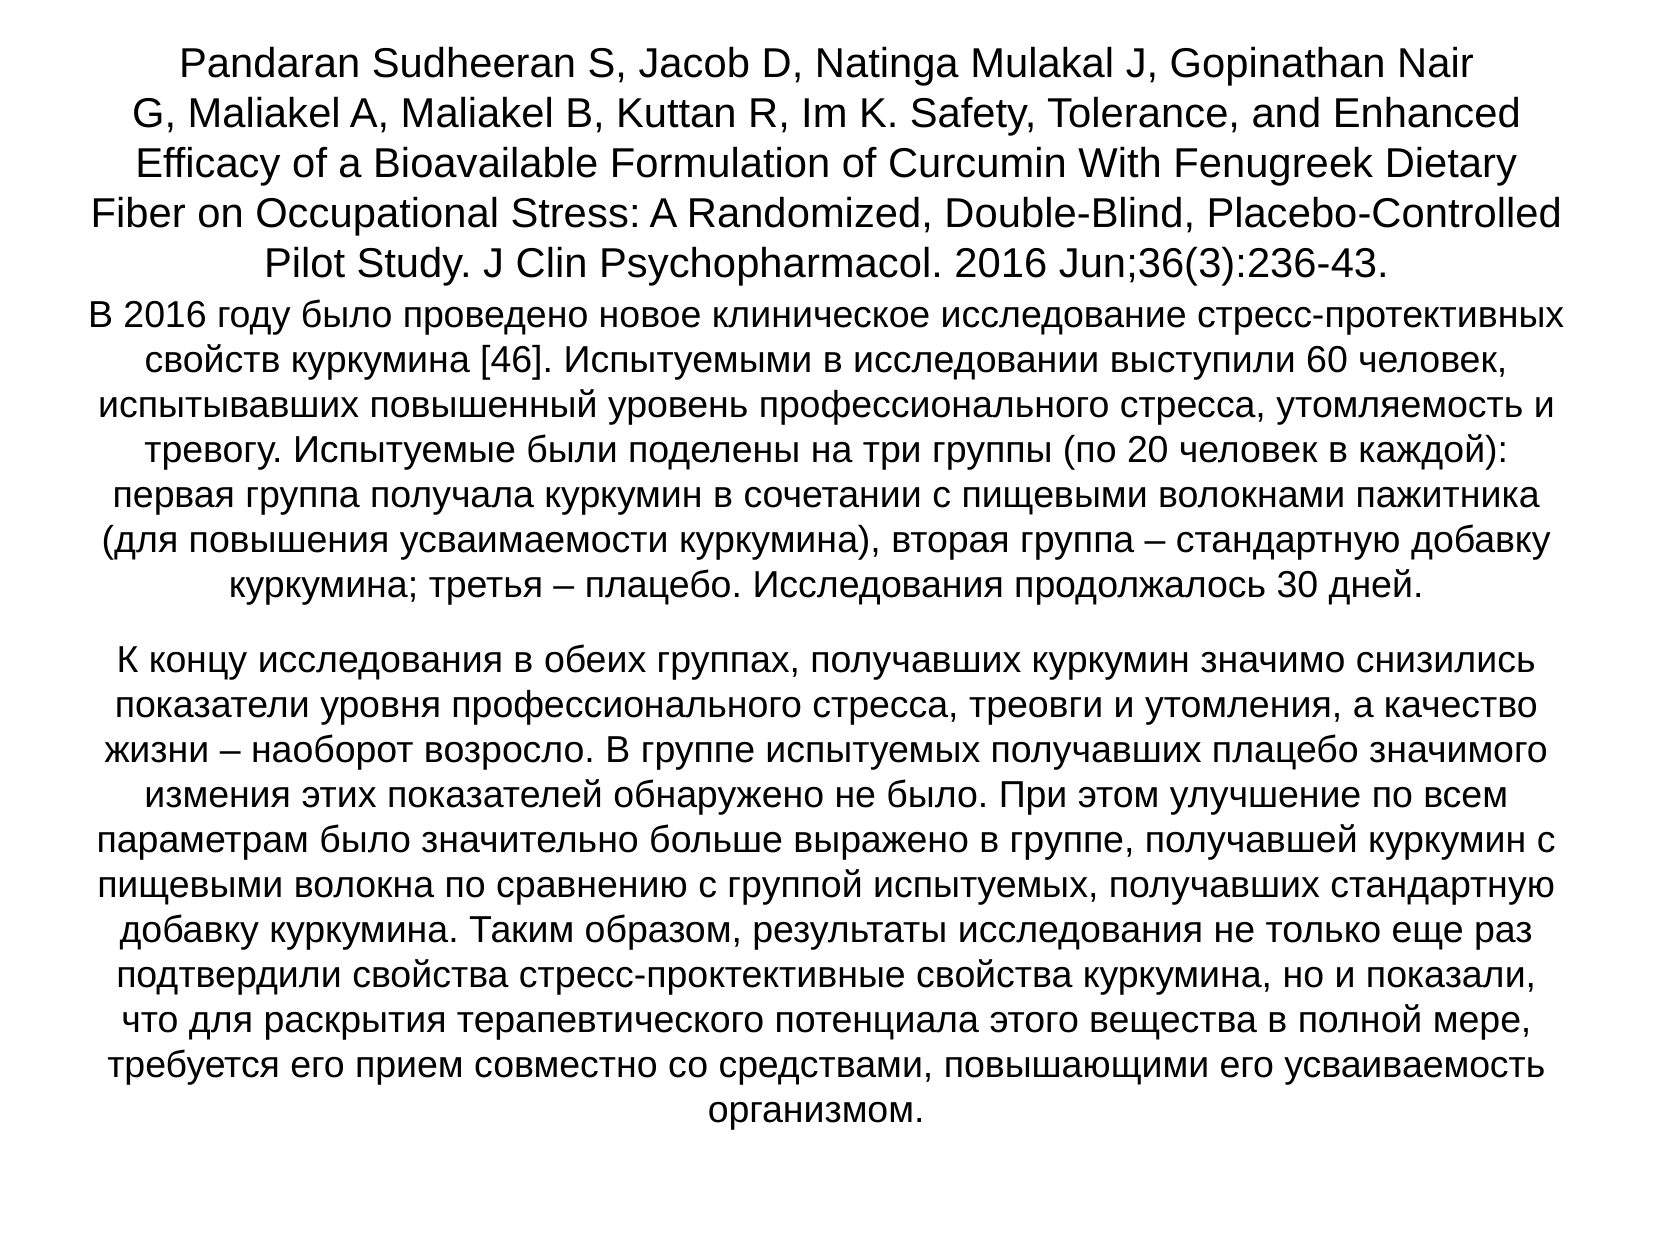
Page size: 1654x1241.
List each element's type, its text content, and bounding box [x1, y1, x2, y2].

subtitle В 2016 году было проведено новое клиническое исследование стресс-протективных свойств куркумина [46]. Испытуемыми в исследовании выступили 60 человек, испытывавших повышенный уровень профессионального стресса, утомляемость и тревогу. Испытуемые были поделены на три группы (по 20 человек в каждой): первая группа получала куркумин в сочетании с пищевыми волокнами пажитника (для повышения усваимаемости куркумина), вторая группа – стандартную добавку куркумина; третья – плацебо. Исследования продолжалось 30 дней. К концу исследования в обеих группах, получавших куркумин значимо снизились показатели уровня профессионального стресса, треовги и утомления, а качество жизни – наоборот возросло. В группе испытуемых получавших плацебо значимого измения этих показателей обнаружено не было. При этом улучшение по всем параметрам было значительно больше выражено в группе, получавшей куркумин с пищевыми волокна по сравнению с группой испытуемых, получавших стандартную добавку куркумина. Таким образом, результаты исследования не только еще раз подтвердили свойства стресс-проктективные свойства куркумина, но и показали, что для раскрытия терапевтического потенциала этого вещества в полной мере, требуется его прием совместно со средствами, повышающими его усваиваемость организмом. [82, 290, 1571, 1109]
title Pandaran Sudheeran S, Jacob D, Natinga Mulakal J, Gopinathan Nair G, Maliakel A, Maliakel B, Kuttan R, Im K. Safety, Tolerance, and Enhanced Efficacy of a Bioavailable Formulation of Curcumin With Fenugreek Dietary Fiber on Occupational Stress: A Randomized, Double-Blind, Placebo-Controlled Pilot Study. J Clin Psychopharmacol. 2016 Jun;36(3):236-43. [82, 36, 1571, 270]
